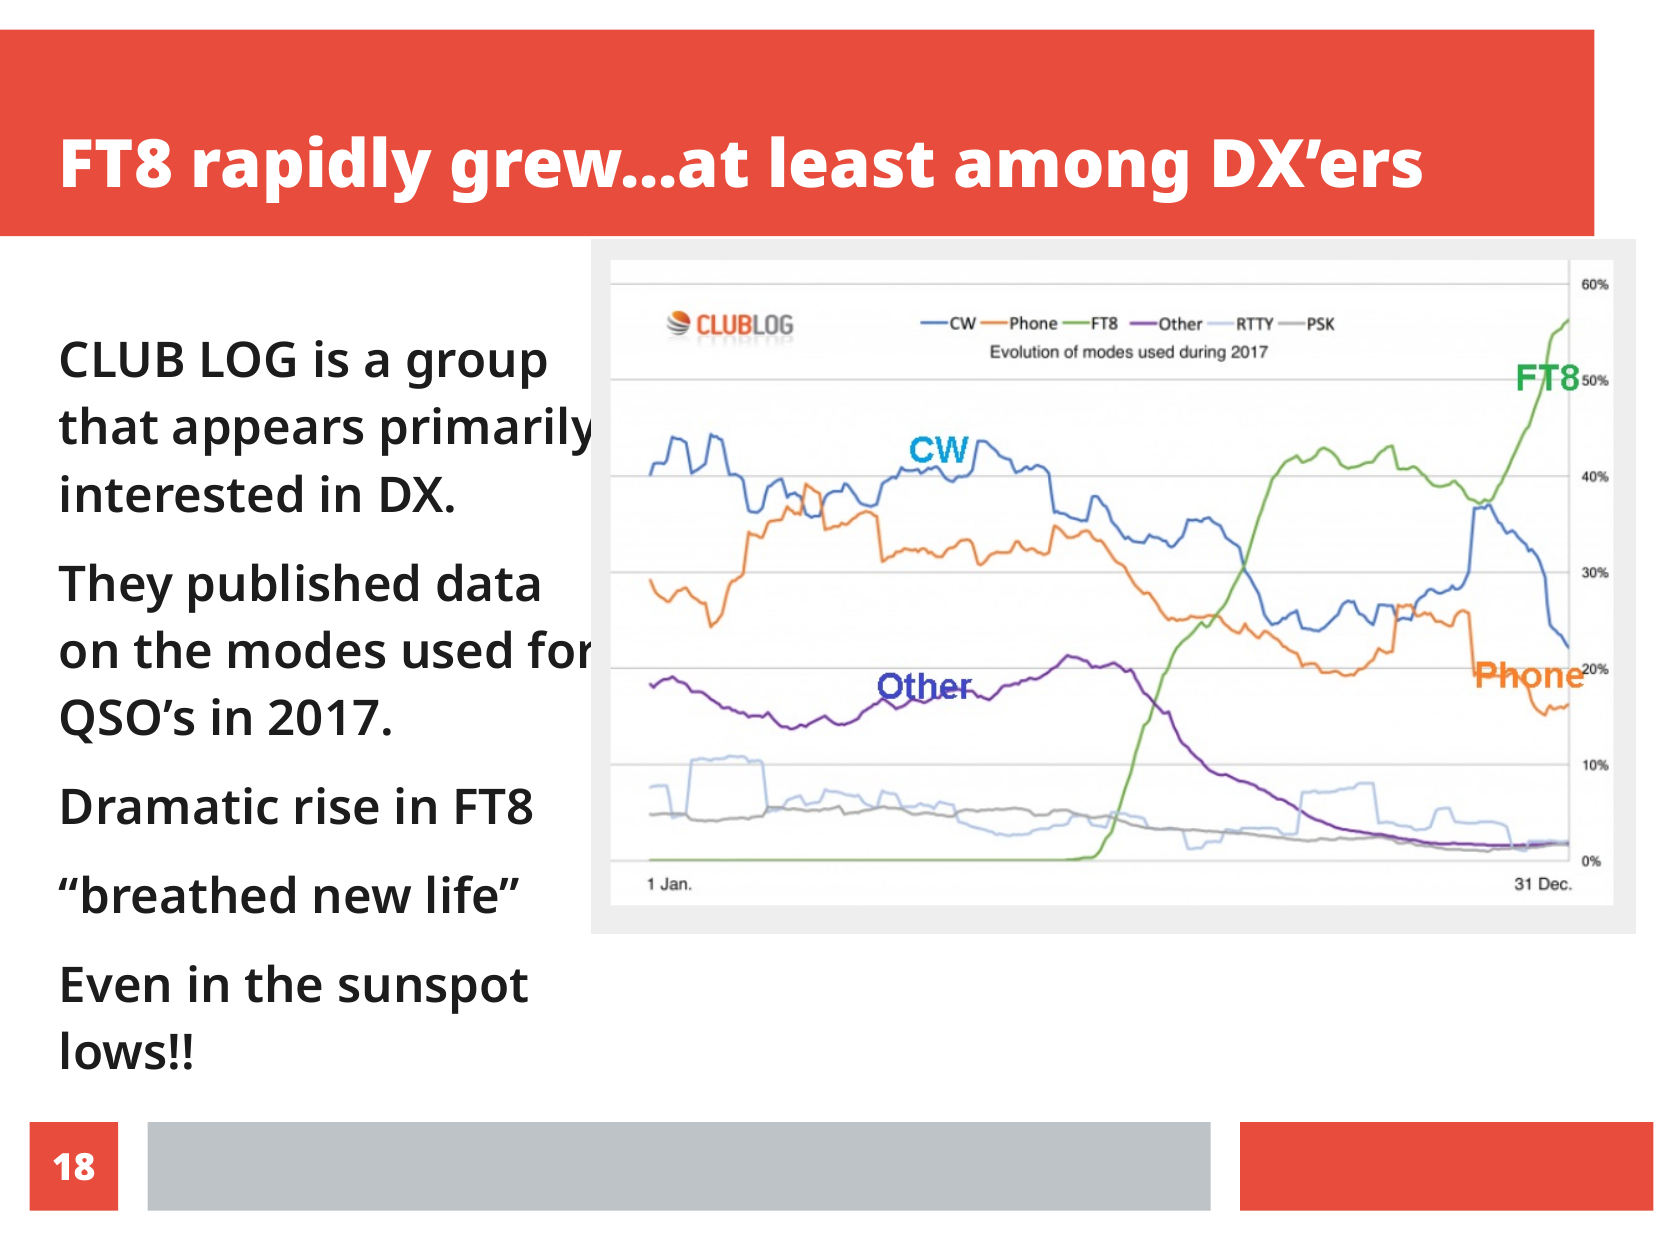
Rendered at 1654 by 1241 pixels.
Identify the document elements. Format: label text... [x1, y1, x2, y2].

title FT8 rapidly grew...at least among DX’ers [59, 59, 1595, 207]
list CLUB LOG is a group that appears primarily interested in DX. They published data on the modes used for QSO’s in 2017. Dramatic rise in FT8 “breathed new life” Even in the sunspot lows!! [59, 324, 601, 1093]
picture [591, 239, 1636, 934]
